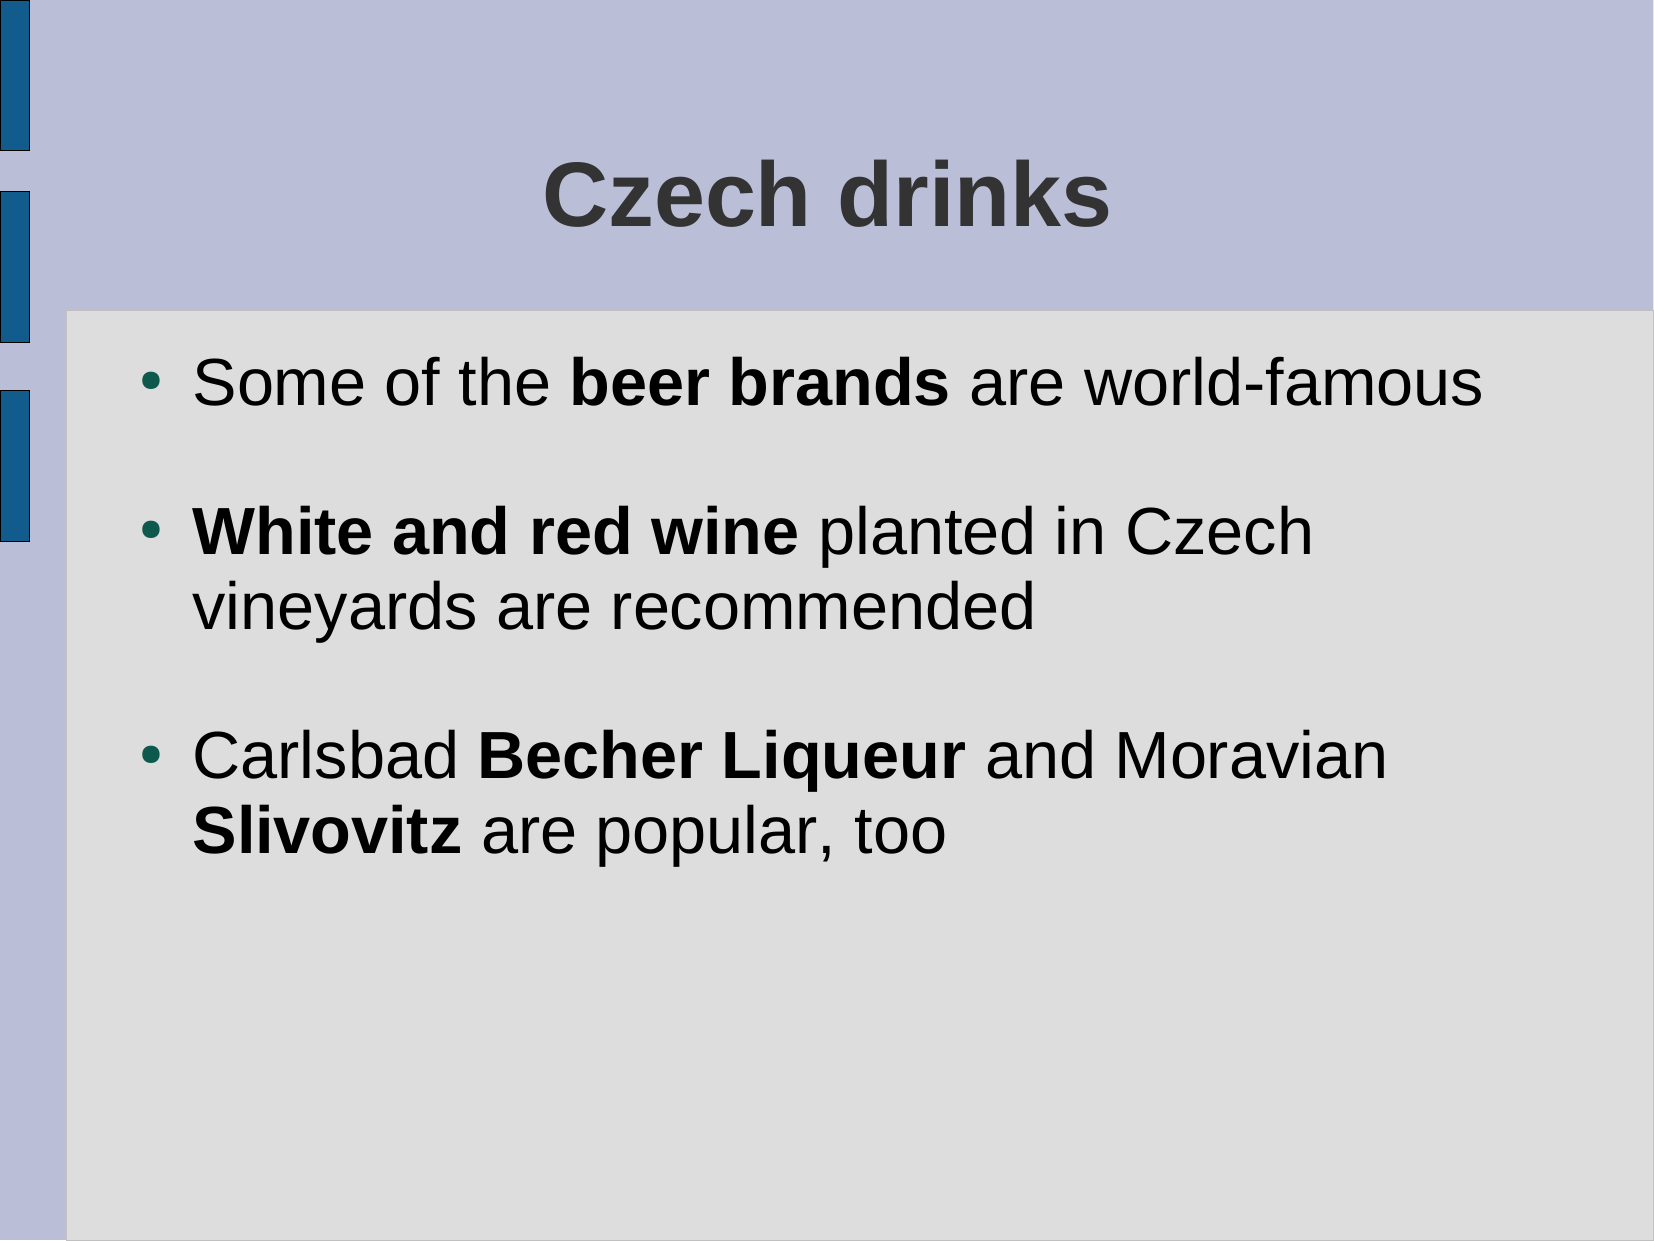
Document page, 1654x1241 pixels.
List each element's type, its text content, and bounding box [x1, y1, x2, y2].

title Czech drinks [121, 98, 1534, 291]
list Some of the beer brands are world-famous White and red wine planted in Czech vineyards are recommended Carlsbad Becher Liqueur and Moravian Slivovitz are popular, too [121, 344, 1534, 1112]
